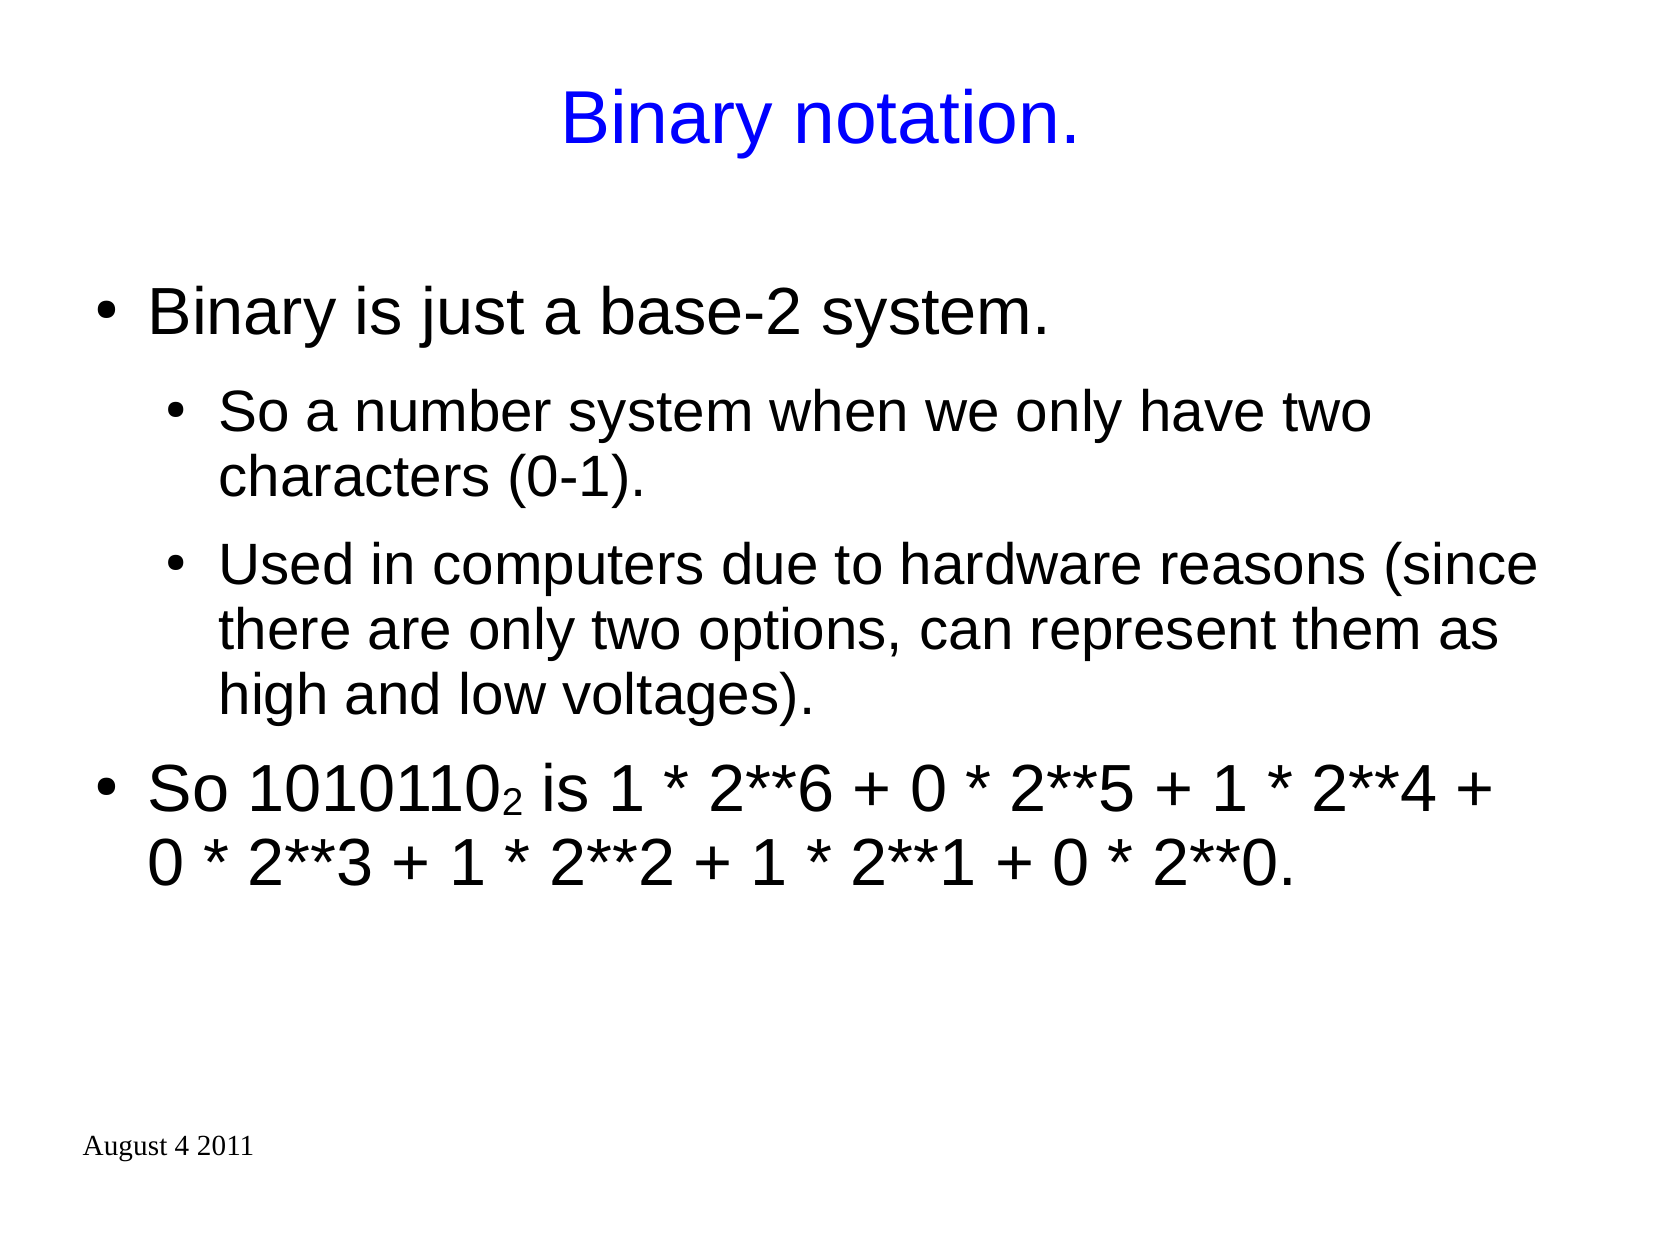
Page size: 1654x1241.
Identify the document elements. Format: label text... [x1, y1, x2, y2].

title Binary notation. [76, 58, 1565, 178]
list Binary is just a base-2 system. So a number system when we only have two characters (0-1). Used in computers due to hardware reasons (since there are only two options, can represent them as high and low voltages). So 10101102 is 1 * 2**6 + 0 * 2**5 + 1 * 2**4 + 0 * 2**3 + 1 * 2**2 + 1 * 2**1 + 0 * 2**0. [76, 274, 1565, 1093]
